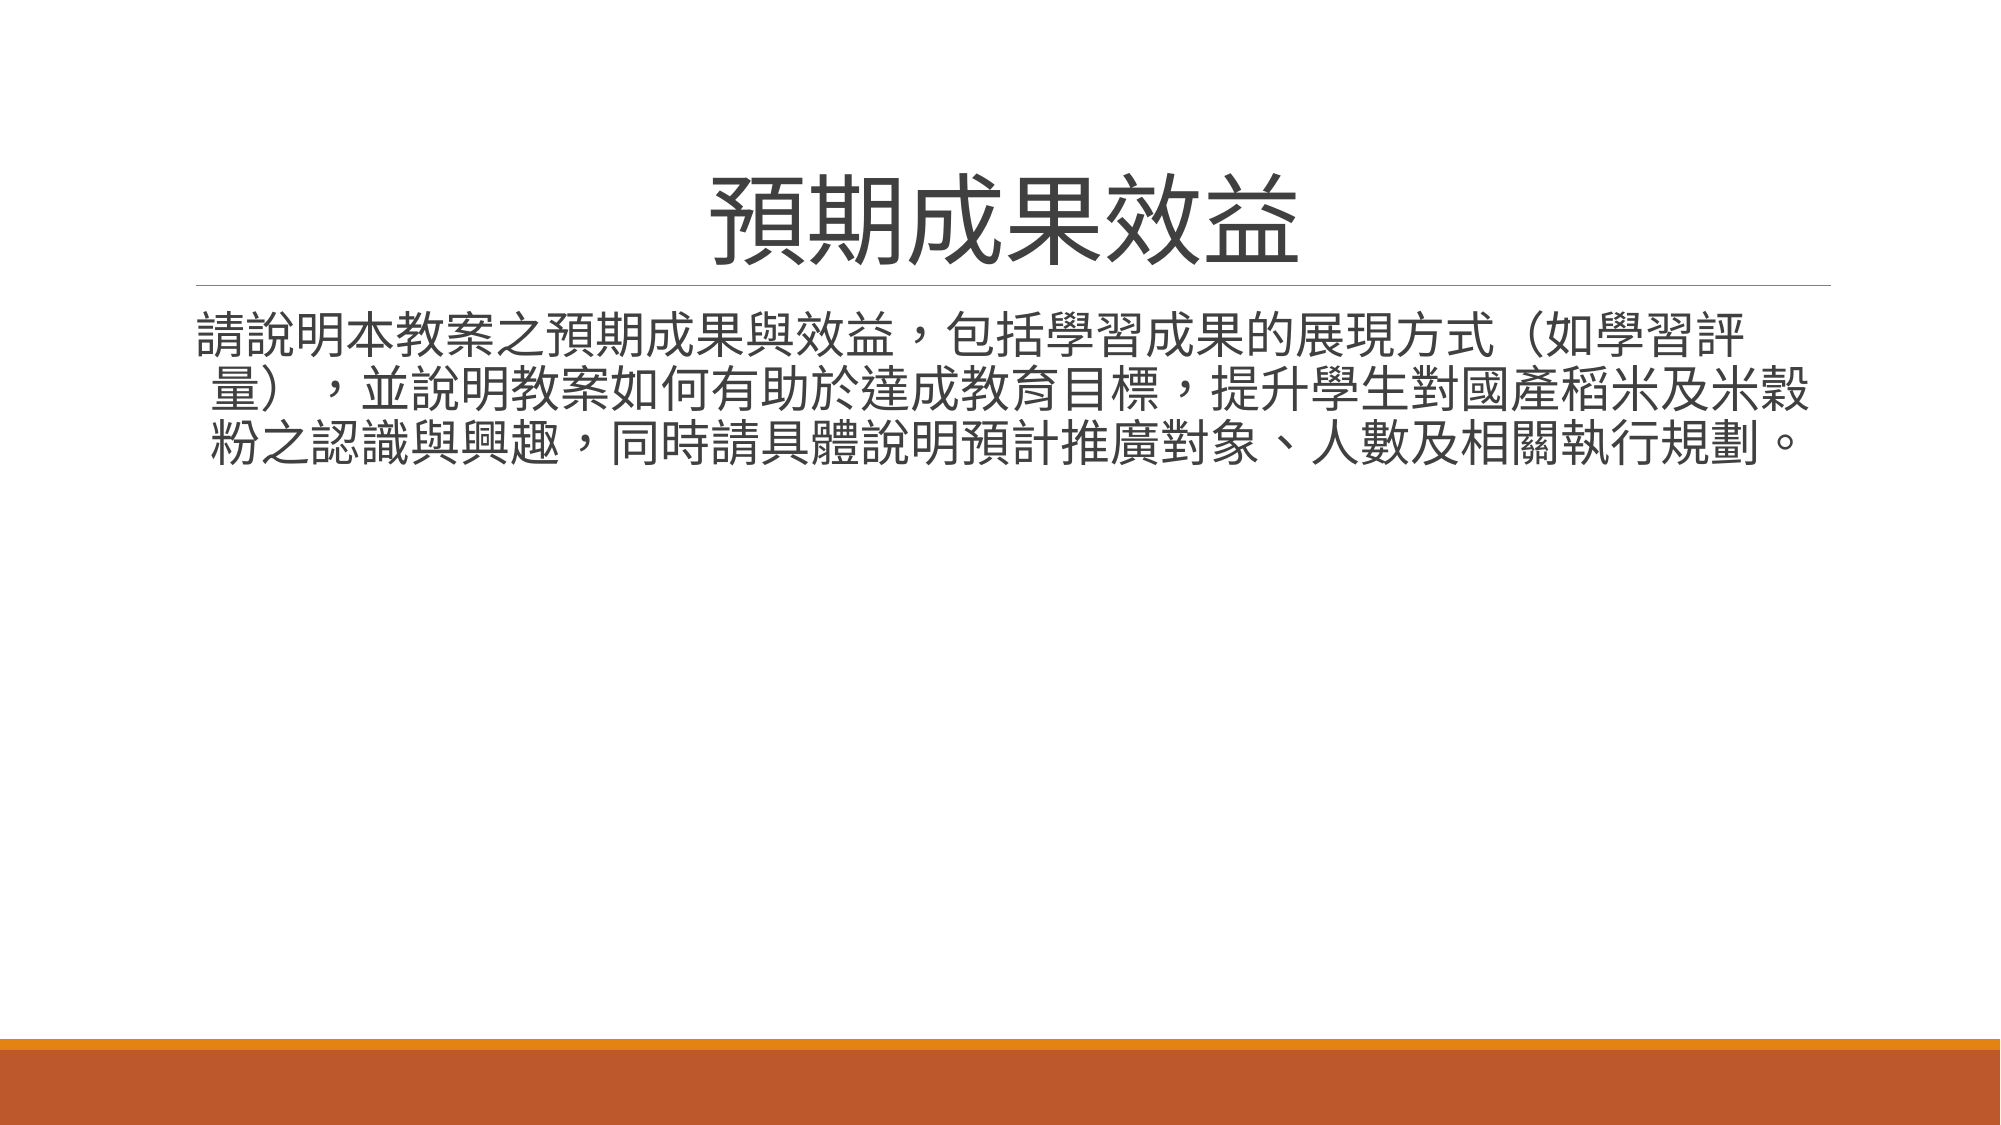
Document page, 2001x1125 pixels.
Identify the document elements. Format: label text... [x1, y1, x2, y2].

list 請說明本教案之預期成果與效益，包括學習成果的展現方式（如學習評量），並說明教案如何有助於達成教育目標，提升學生對國產稻米及米穀粉之認識與興趣，同時請具體說明預計推廣對象、人數及相關執行規劃。 [180, 302, 1831, 963]
title 預期成果效益 [180, 47, 1831, 286]
